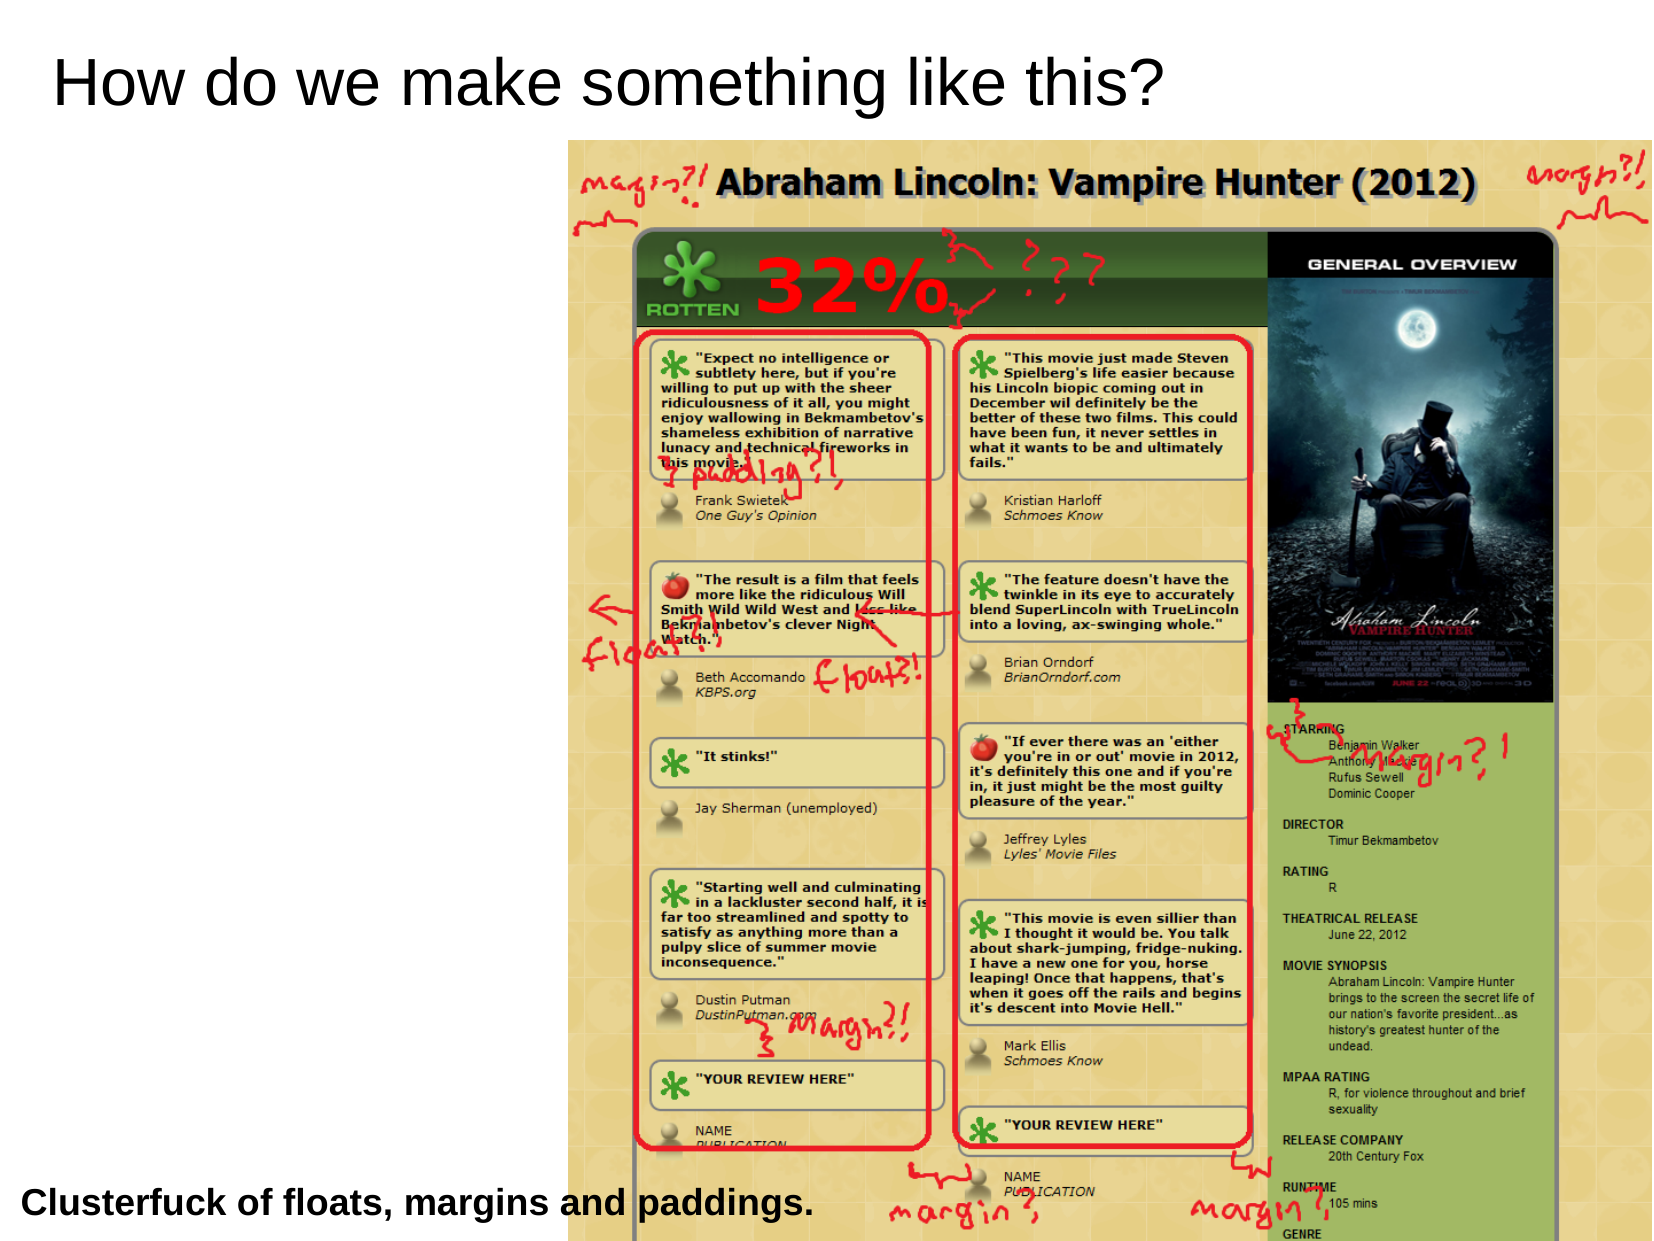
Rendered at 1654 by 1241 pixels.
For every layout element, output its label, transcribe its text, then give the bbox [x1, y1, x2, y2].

picture [568, 140, 1652, 1241]
text_box Clusterfuck of floats, margins and paddings. [5, 1174, 1019, 1241]
text_box How do we make something like this? [37, 37, 1201, 128]
